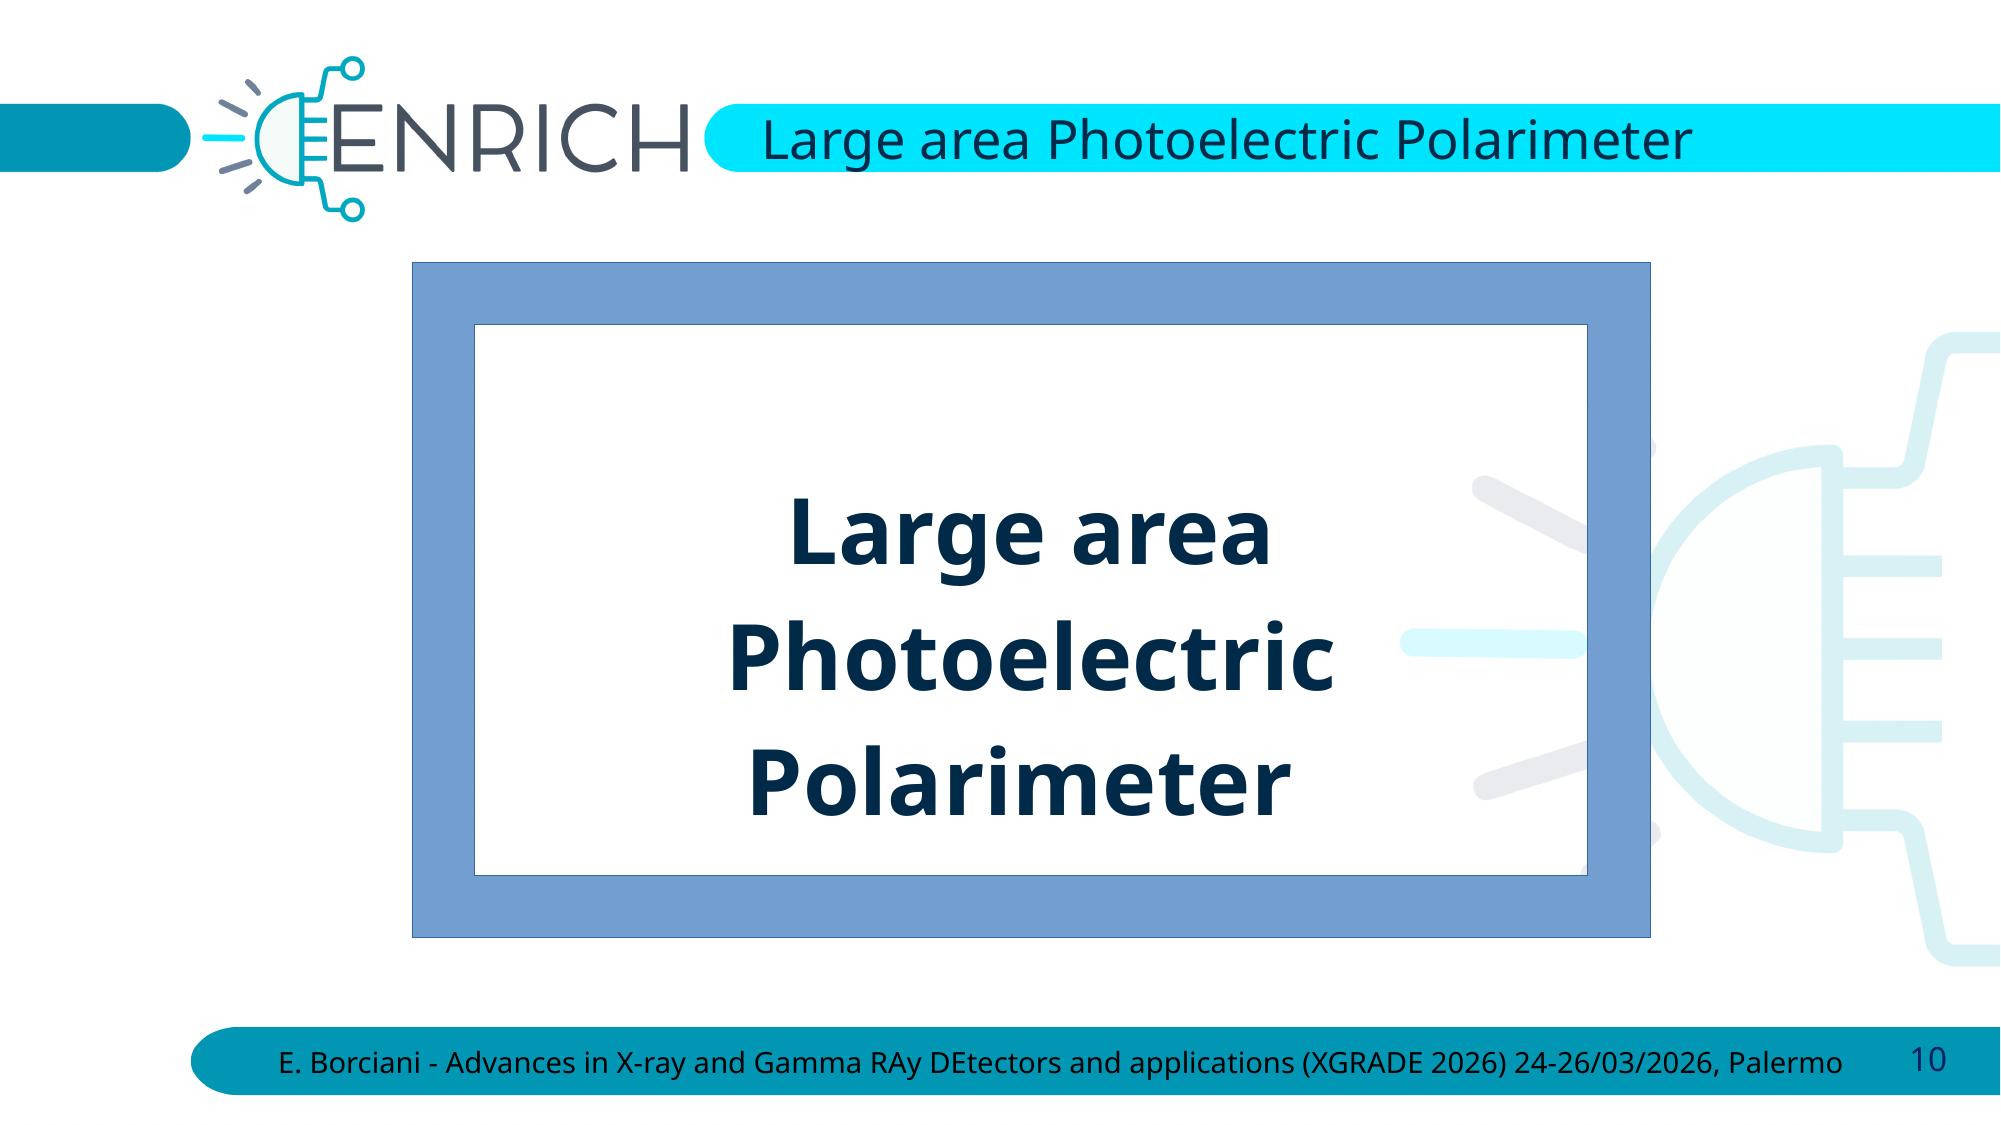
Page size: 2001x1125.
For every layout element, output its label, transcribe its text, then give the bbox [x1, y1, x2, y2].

text_box Large area Photoelectric Polarimeter [412, 262, 1651, 938]
text_box Large area Photoelectric Polarimeter [681, 98, 1789, 179]
picture [0, 0, 2001, 1125]
text_box E. Borciani - Advances in X-ray and Gamma RAy DEtectors and applications (XGRADE 2026) 24-26/03/2026, Palermo [155, 1037, 1512, 1087]
slide_number <number> [1512, 1031, 1963, 1092]
